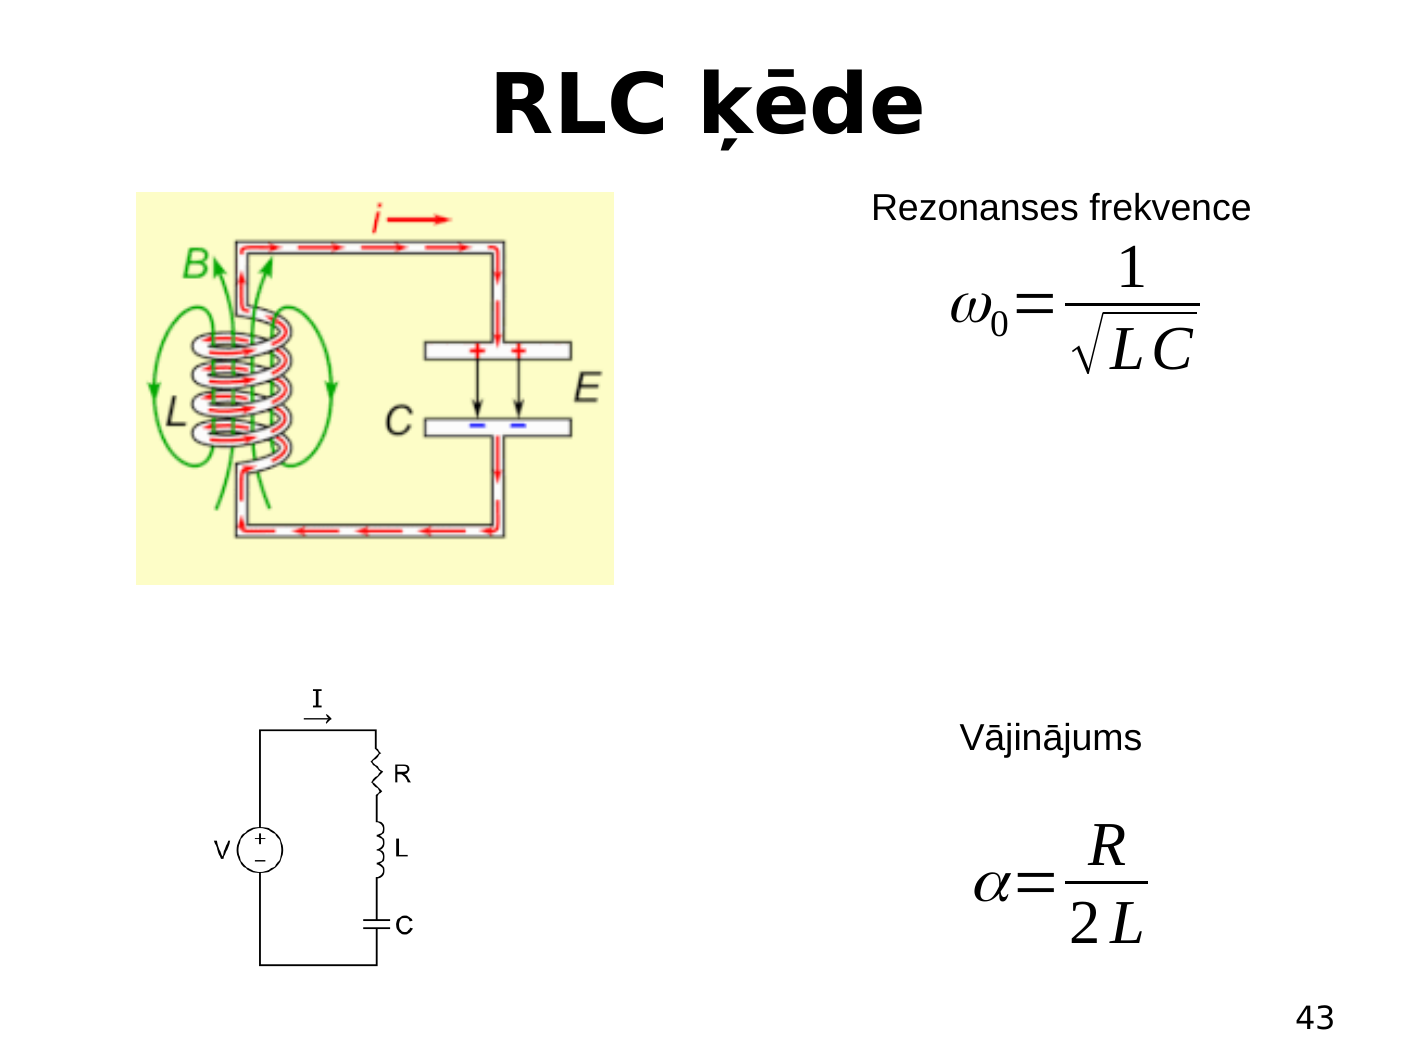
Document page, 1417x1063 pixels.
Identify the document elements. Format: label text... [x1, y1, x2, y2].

picture [136, 192, 614, 586]
text_box Vājinājums [944, 708, 1388, 798]
chart [967, 808, 1152, 957]
title RLC ķēde [70, 42, 1346, 168]
text_box Rezonanses frekvence [856, 179, 1268, 237]
picture [206, 680, 419, 975]
chart [944, 237, 1204, 384]
